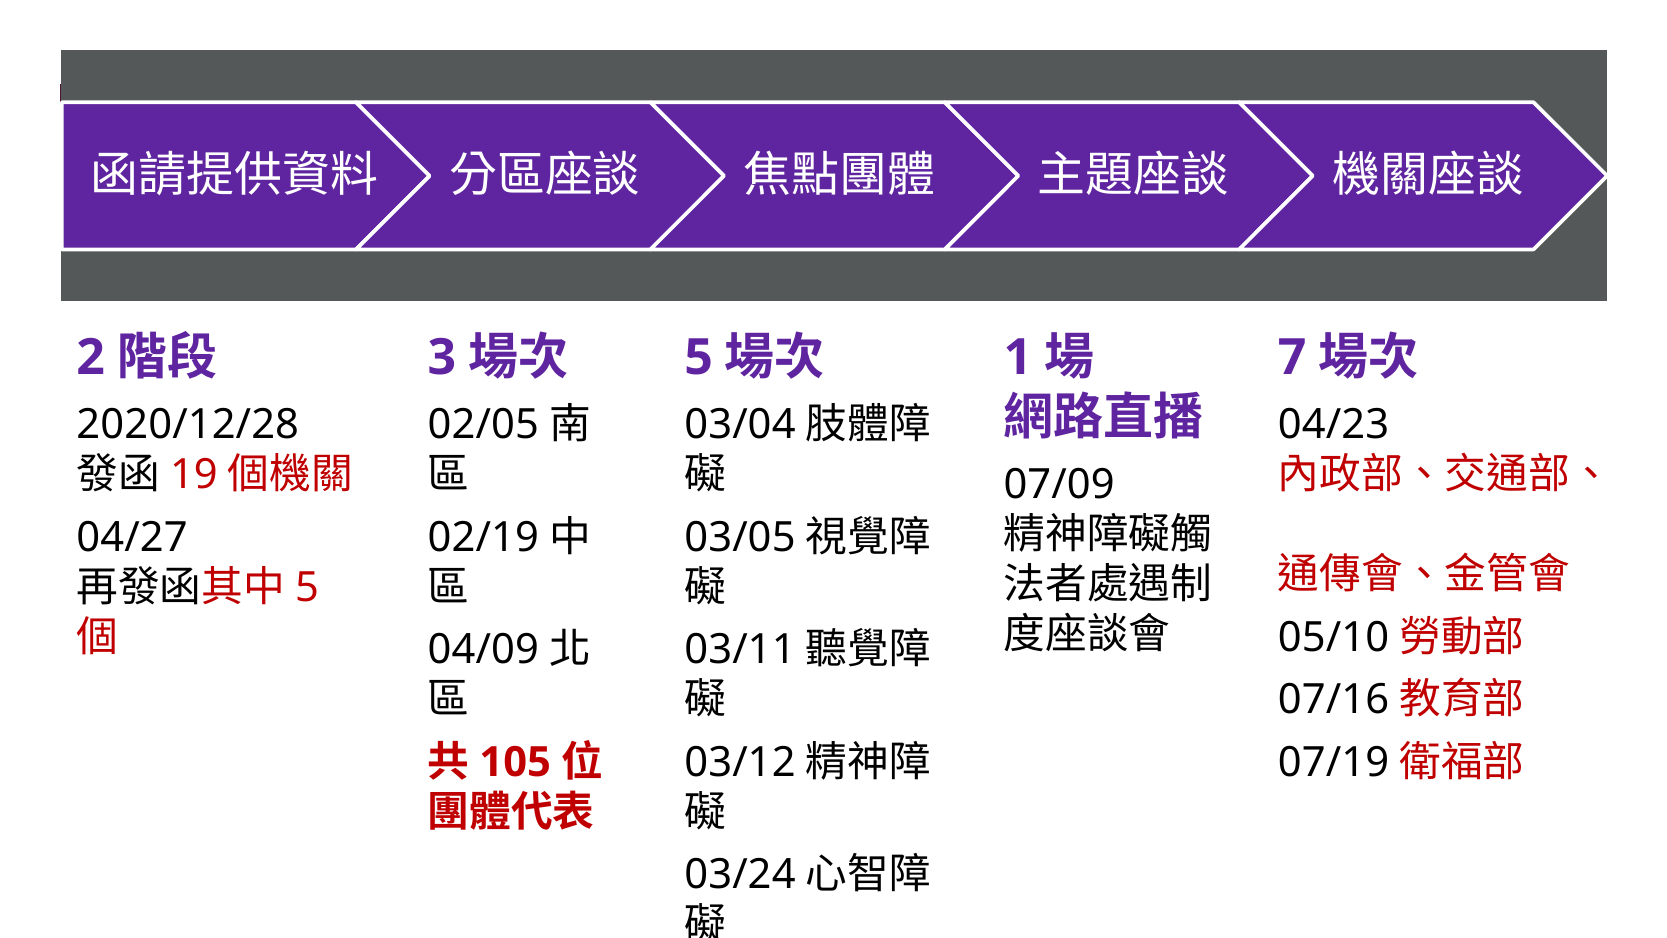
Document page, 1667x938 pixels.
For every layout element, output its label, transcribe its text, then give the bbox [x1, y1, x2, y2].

text_box 主題座談 [944, 102, 1311, 250]
text_box 7場次 04/23 內政部、交通部、 通傳會、金管會 05/10勞動部 07/16教育部 07/19衛福部 [1262, 316, 1608, 797]
text_box 機關座談 [1239, 102, 1608, 250]
text_box 1場 網路直播 07/09 精神障礙觸法者處遇制度座談會 [988, 316, 1246, 681]
text_box 5場次 03/04肢體障礙 03/05視覺障礙 03/11聽覺障礙 03/12精神障礙 03/24心智障礙 共39位成員 [669, 316, 972, 847]
text_box [61, 50, 1607, 174]
text_box 分區座談 [356, 102, 723, 250]
text_box 函請提供資料 [61, 102, 428, 250]
text_box 2階段 2020/12/28 發函19個機關 04/27 再發函其中5個 [61, 316, 379, 645]
text_box 3場次 02/05南區 02/19中區 04/09北區 共105位團體代表 [412, 316, 636, 746]
text_box 焦點團體 [650, 102, 1017, 250]
text_box [61, 177, 1607, 301]
